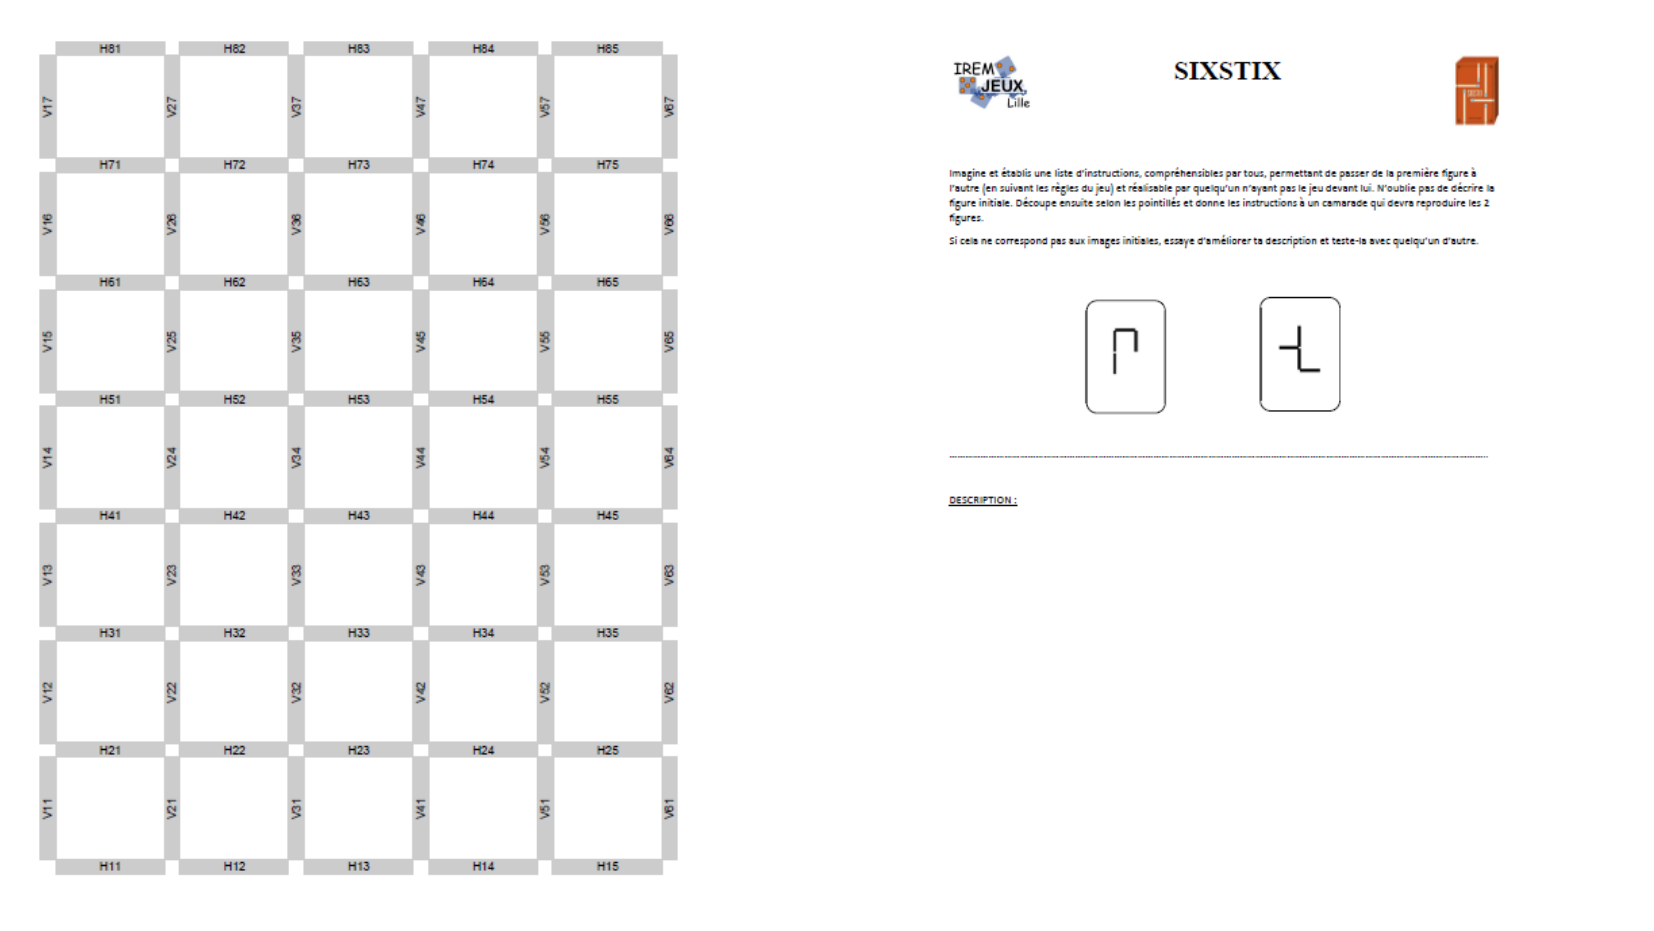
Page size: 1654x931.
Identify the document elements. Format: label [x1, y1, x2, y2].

picture [933, 37, 1534, 887]
picture [35, 13, 686, 899]
